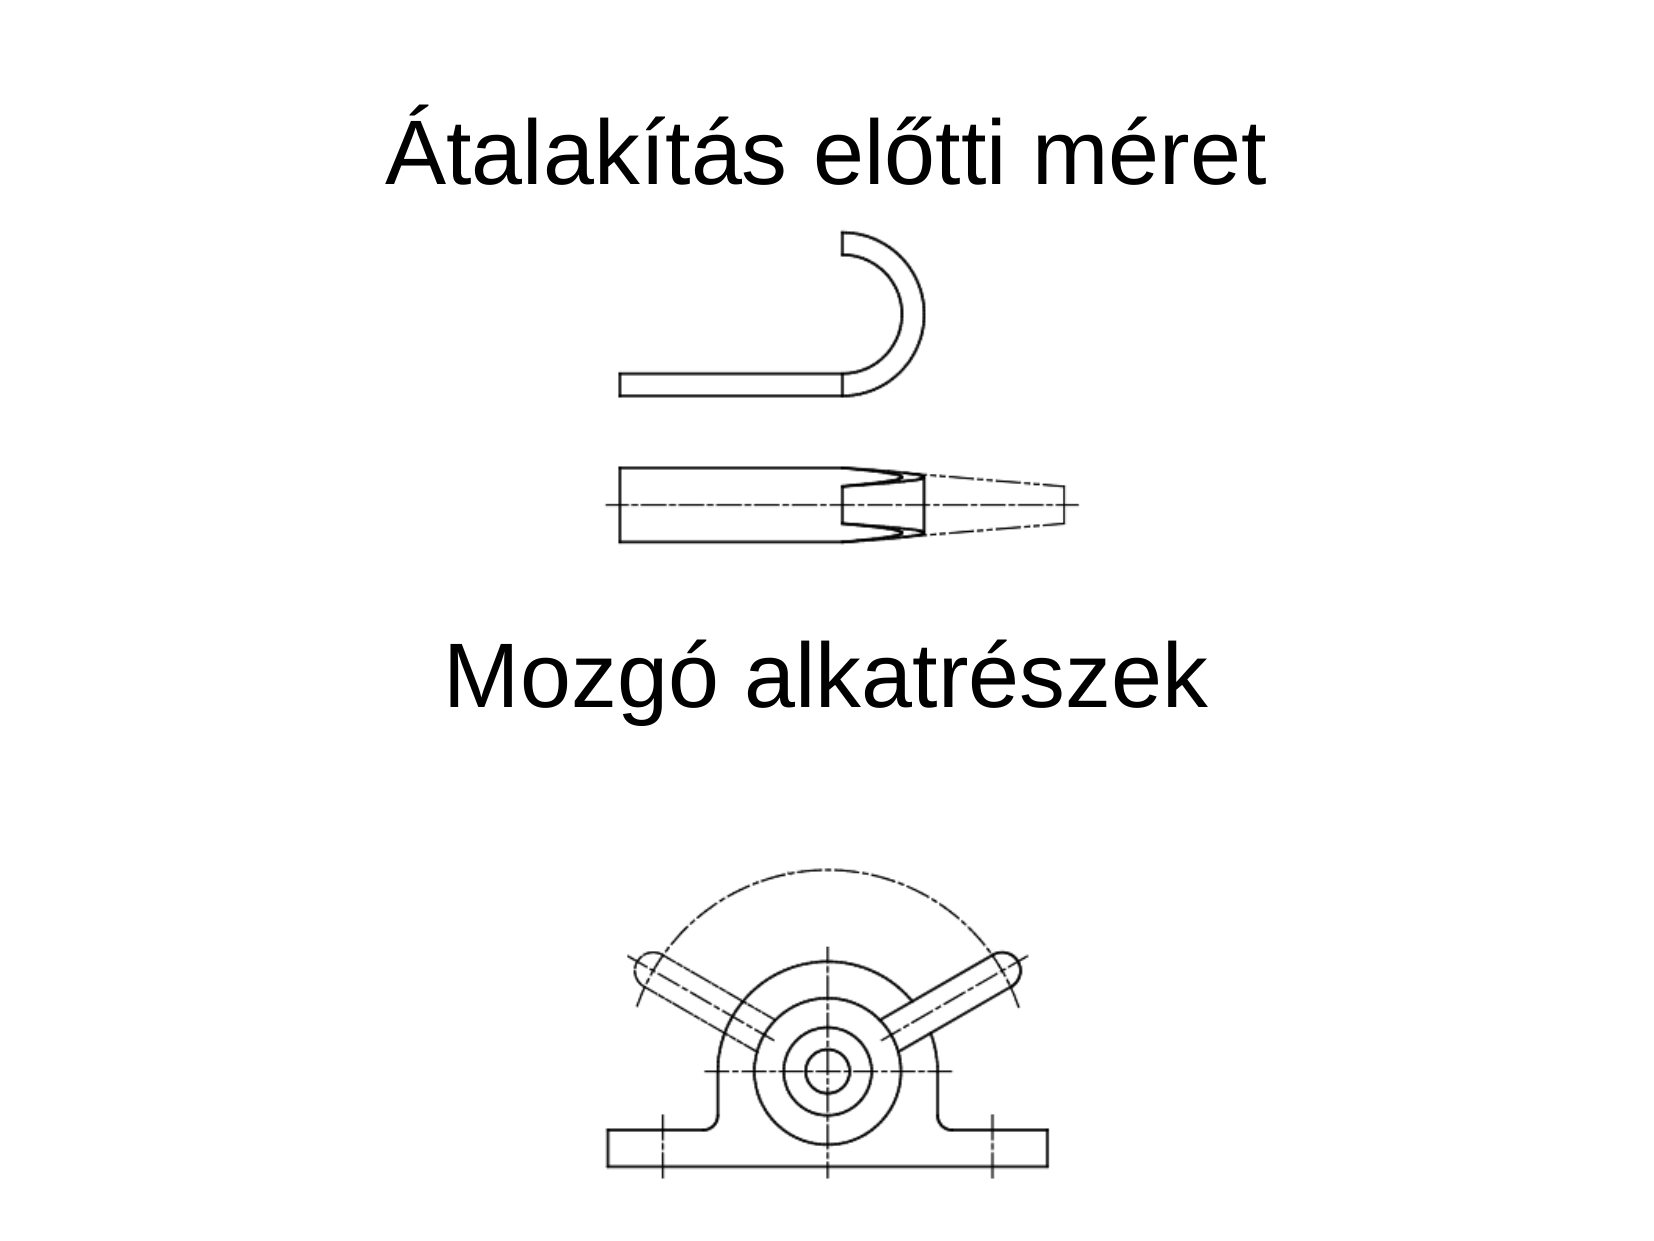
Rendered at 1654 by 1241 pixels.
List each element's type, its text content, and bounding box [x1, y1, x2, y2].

title Átalakítás előtti méret [82, 49, 1571, 257]
picture [603, 213, 1087, 567]
picture [590, 853, 1068, 1193]
title Mozgó alkatrészek [82, 572, 1571, 780]
